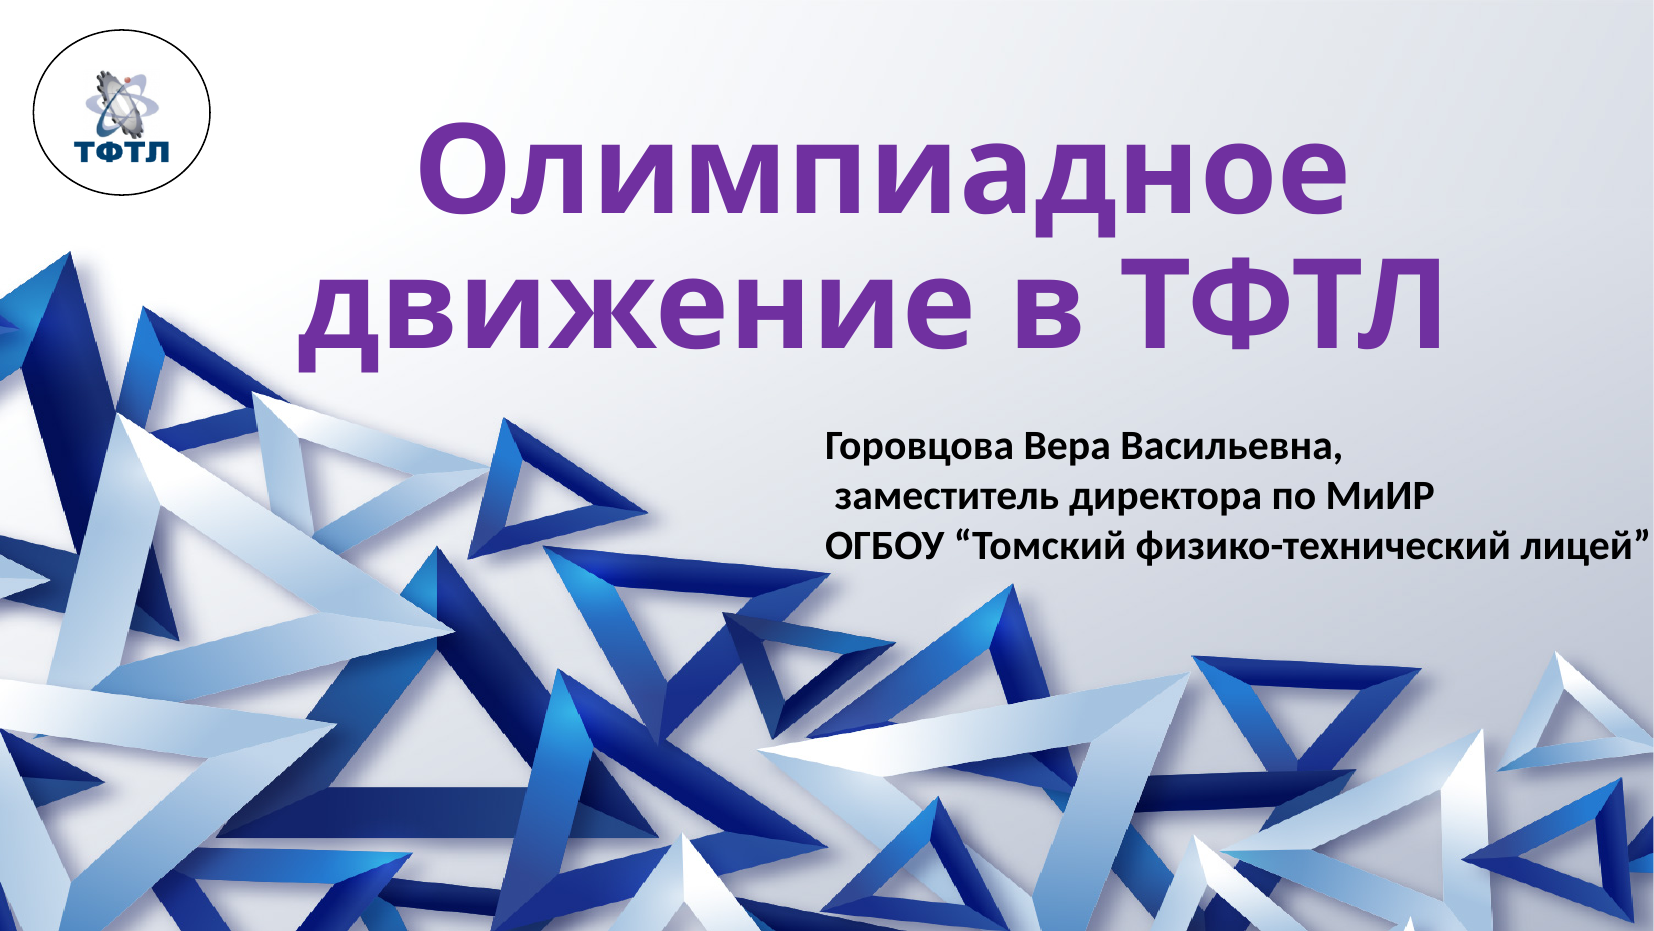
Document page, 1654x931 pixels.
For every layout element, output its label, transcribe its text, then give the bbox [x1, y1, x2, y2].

subtitle Горовцова Вера Васильевна, заместитель директора по МиИР ОГБОУ “Томский физико-технический лицей” [810, 360, 1654, 585]
title Олимпиадное движение в ТФТЛ [154, 59, 1594, 384]
text_box [33, 29, 211, 196]
picture [0, 0, 1654, 931]
picture [57, 64, 189, 164]
